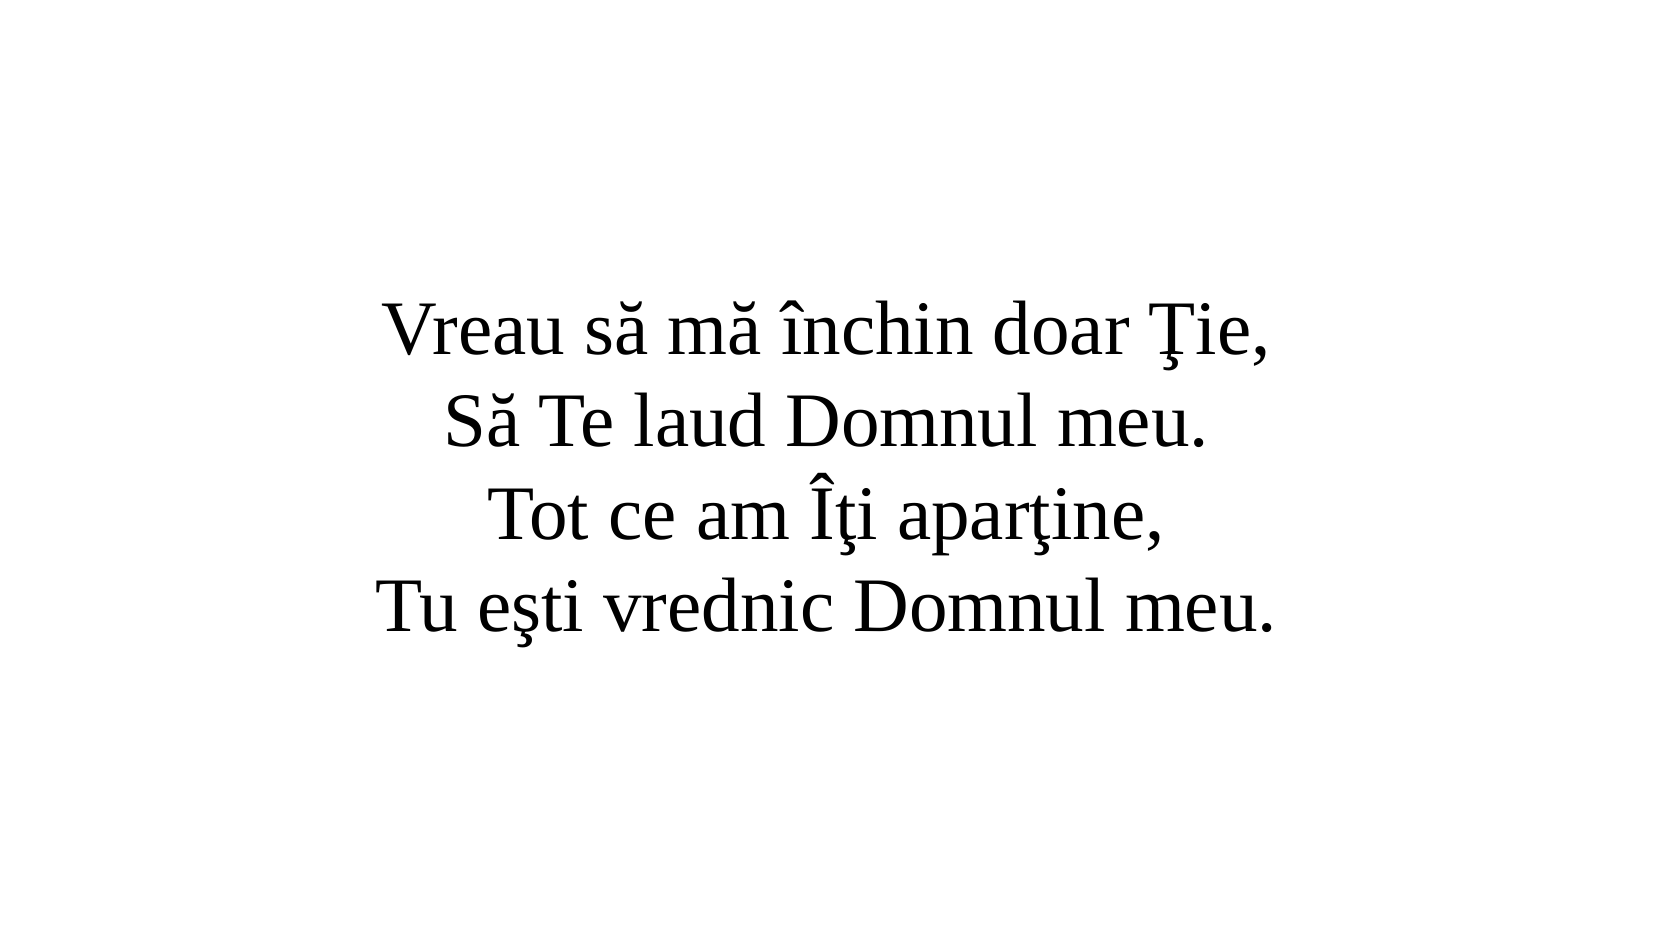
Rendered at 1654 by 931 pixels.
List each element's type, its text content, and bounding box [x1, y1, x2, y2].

subtitle Vreau să mă închin doar Ţie, Să Te laud Domnul meu. Tot ce am Îţi aparţine, Tu eşti vrednic Domnul meu. [0, 269, 1654, 632]
